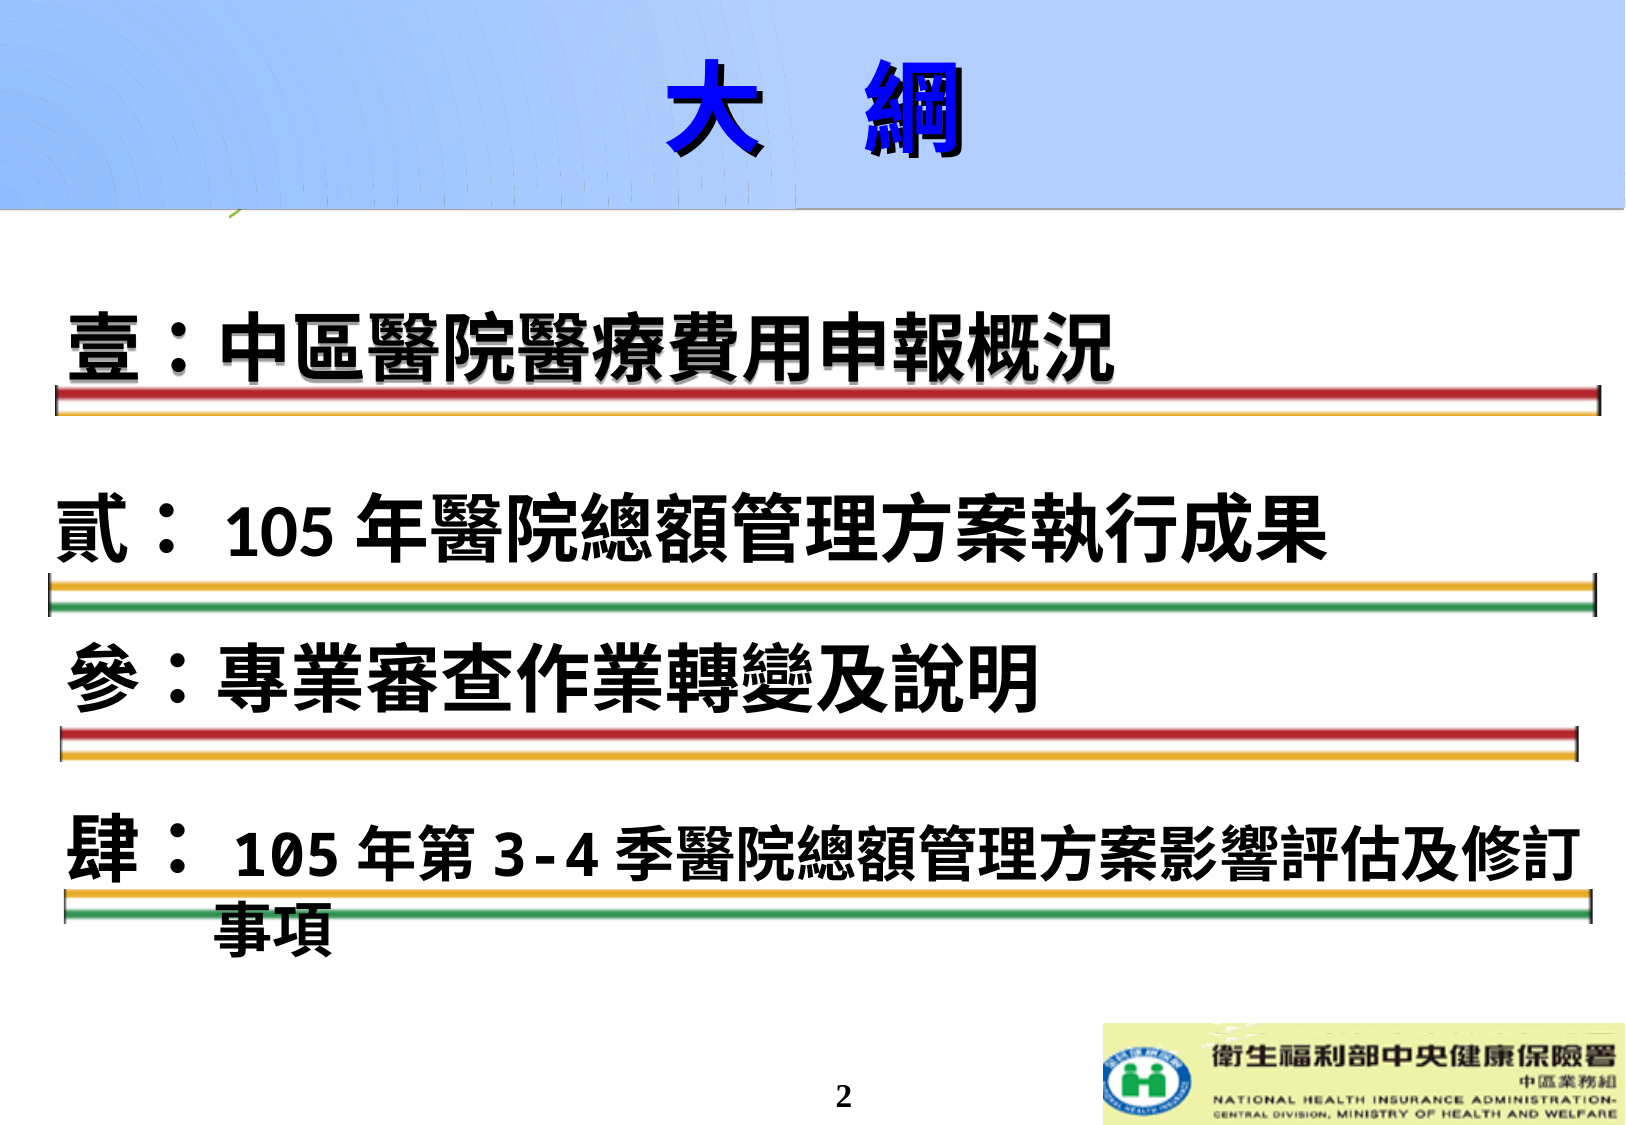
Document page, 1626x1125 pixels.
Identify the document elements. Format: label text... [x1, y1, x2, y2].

text_box 肆：105年第3-4季醫院總額管理方案影響評估及修訂事項 [50, 794, 1625, 1042]
text_box 貳：105年醫院總額管理方案執行成果 [39, 474, 1492, 579]
picture [55, 385, 1602, 416]
text_box 壹：中區醫院醫療費用申報概況 [51, 293, 1250, 398]
picture [48, 573, 1598, 617]
text_box 參：專業審查作業轉變及說明 [50, 624, 1443, 730]
text_box 大 綱 [0, 0, 1625, 208]
picture [59, 726, 1579, 762]
